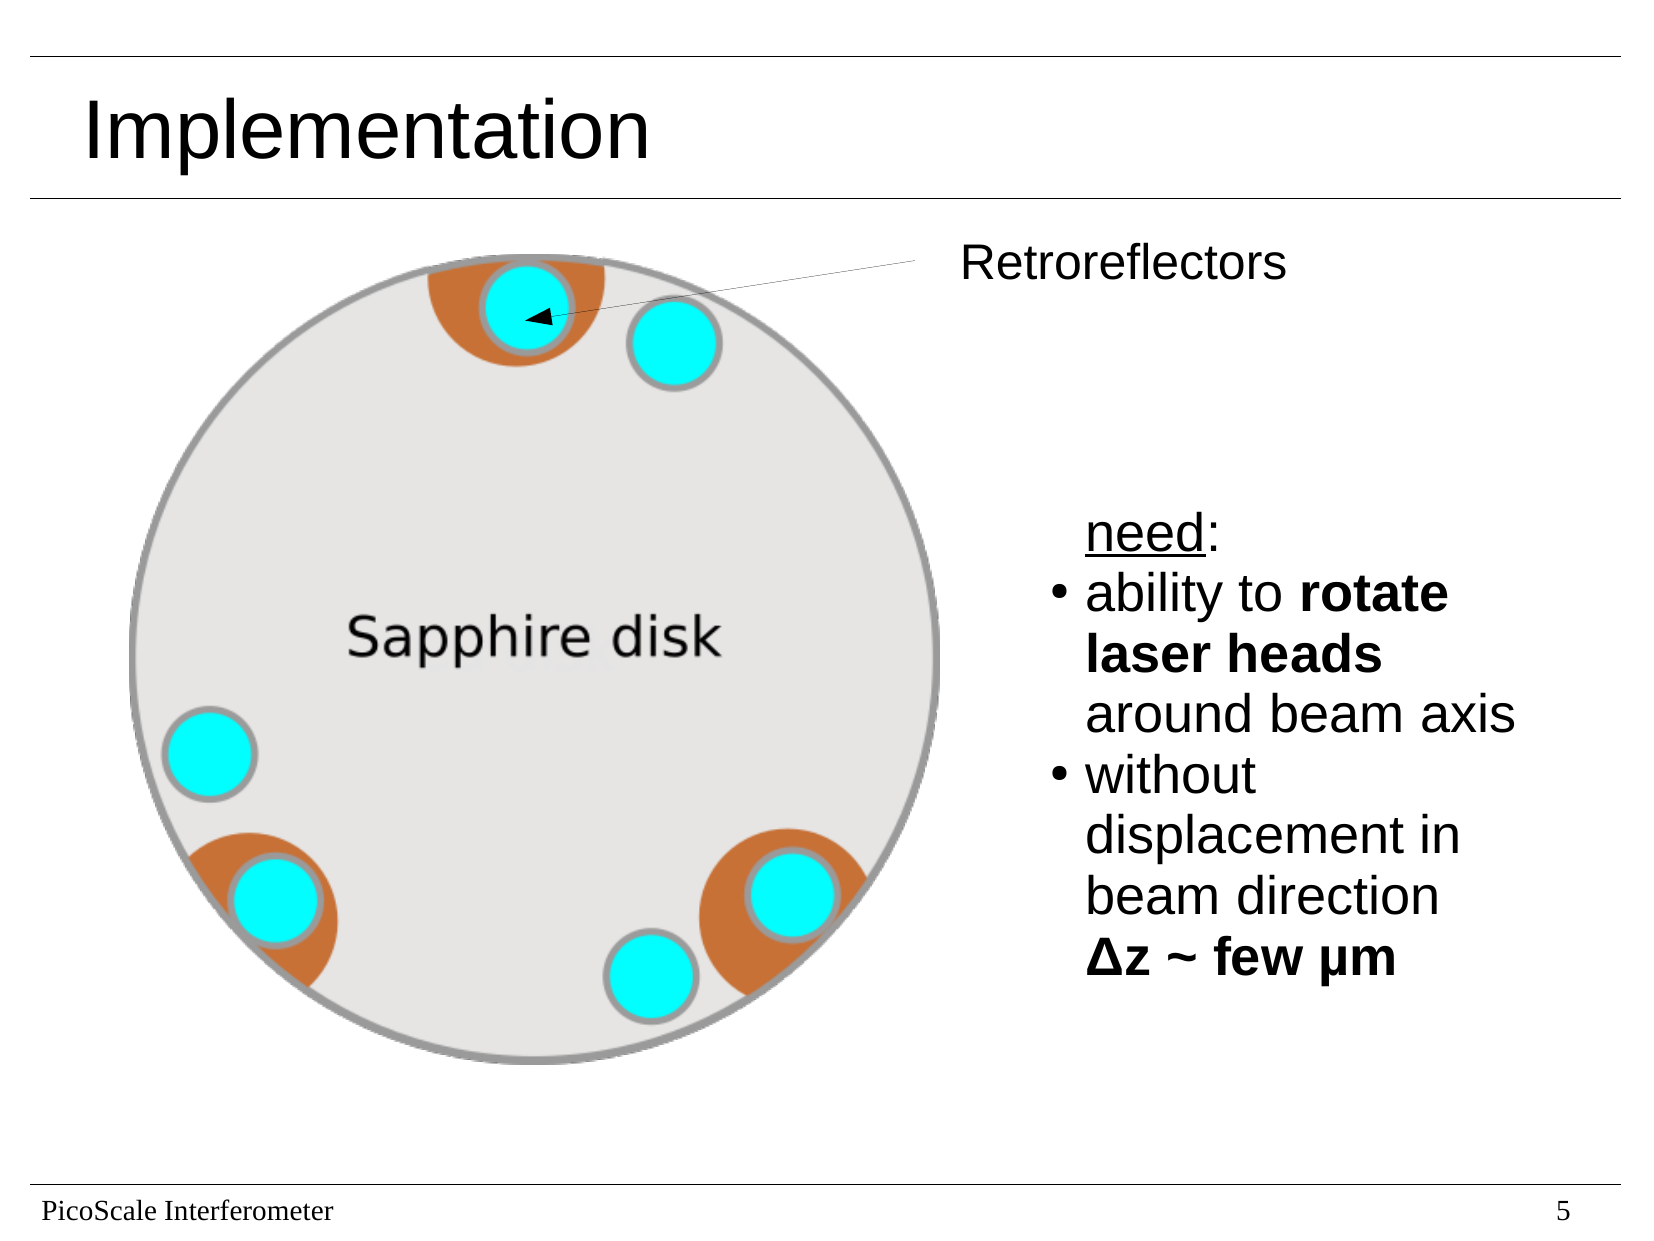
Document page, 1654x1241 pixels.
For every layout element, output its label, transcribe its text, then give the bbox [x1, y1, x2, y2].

picture [129, 254, 940, 1066]
text_box Retroreflectors [945, 227, 1546, 298]
title Implementation [82, 49, 796, 211]
text_box need: ability to rotate laser heads around beam axis without displacement in beam direction Δz ~ few µm [1035, 495, 1546, 995]
